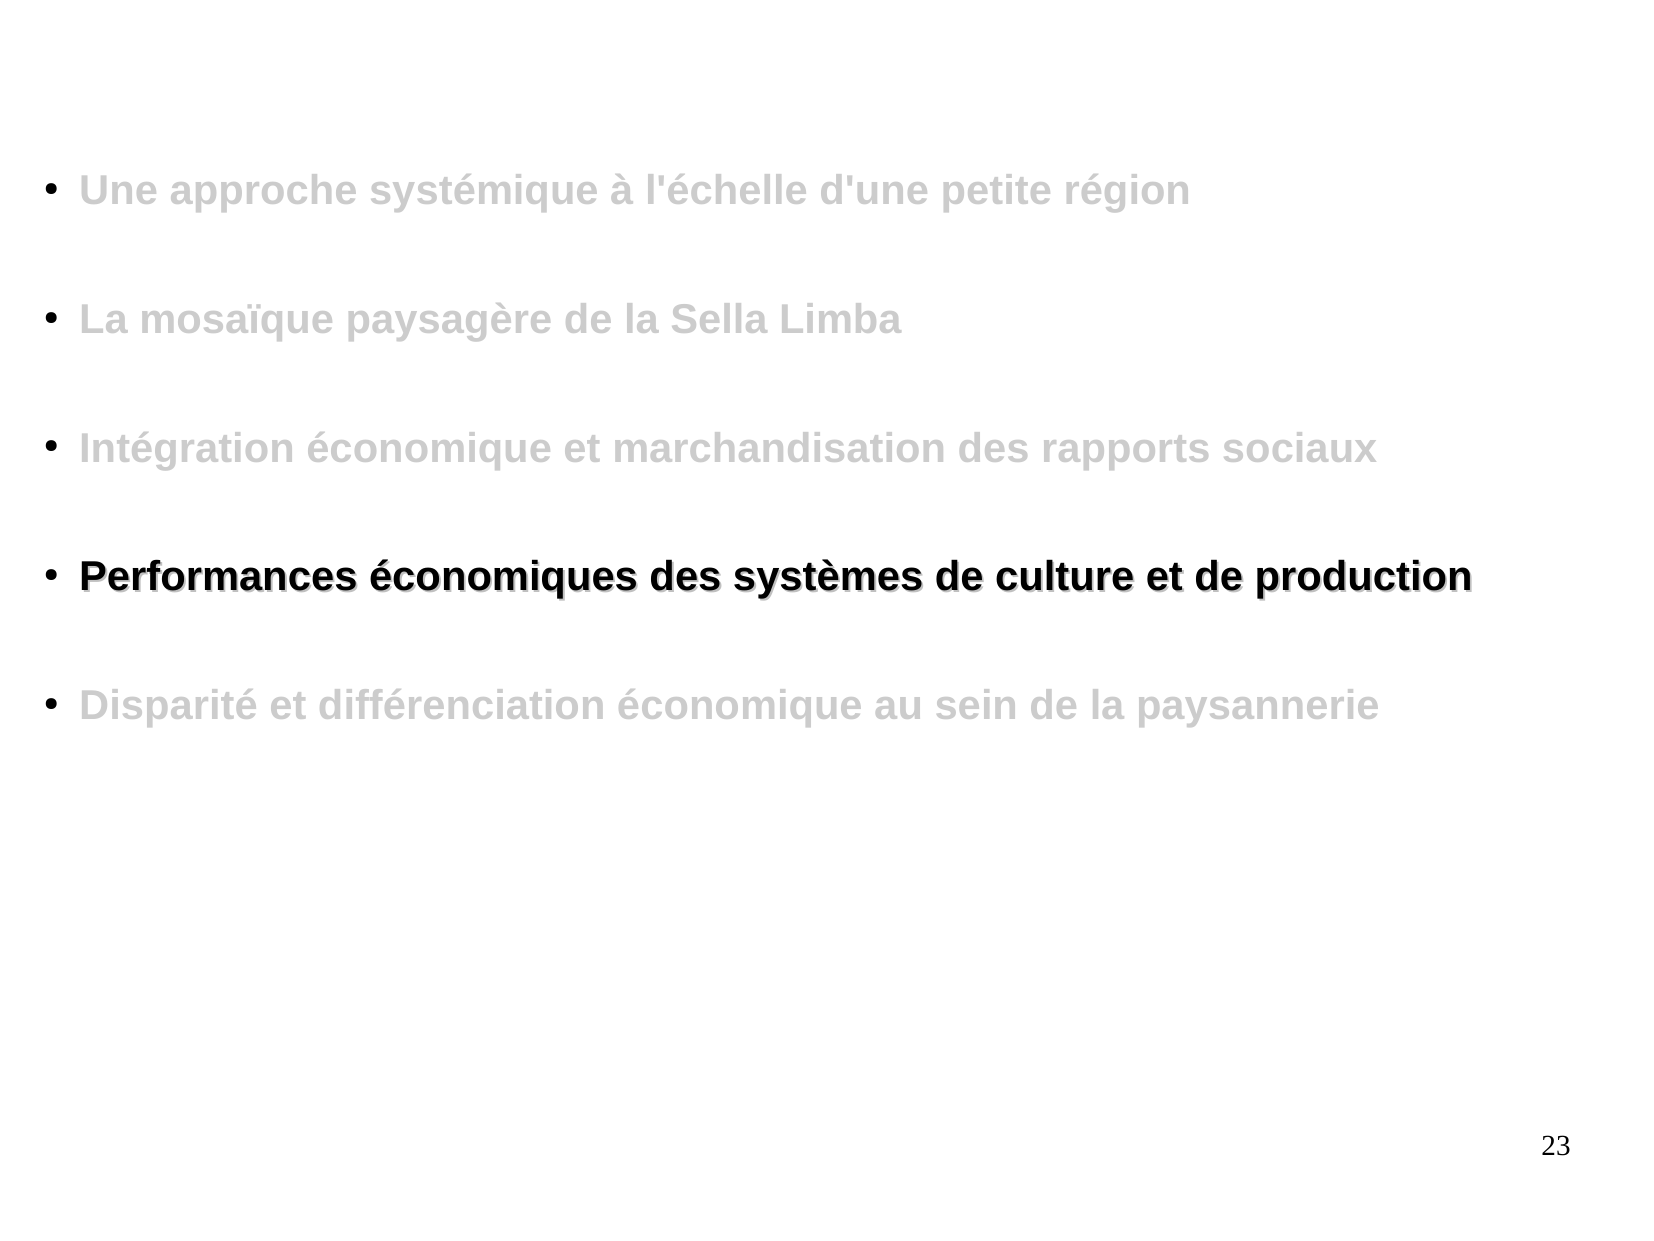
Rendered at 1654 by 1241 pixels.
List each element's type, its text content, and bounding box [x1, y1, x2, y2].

text_box Une approche systémique à l'échelle d'une petite région La mosaïque paysagère de la Sella Limba Intégration économique et marchandisation des rapports sociaux Performances économiques des systèmes de culture et de production Disparité et différenciation économique au sein de la paysannerie [28, 35, 1654, 947]
